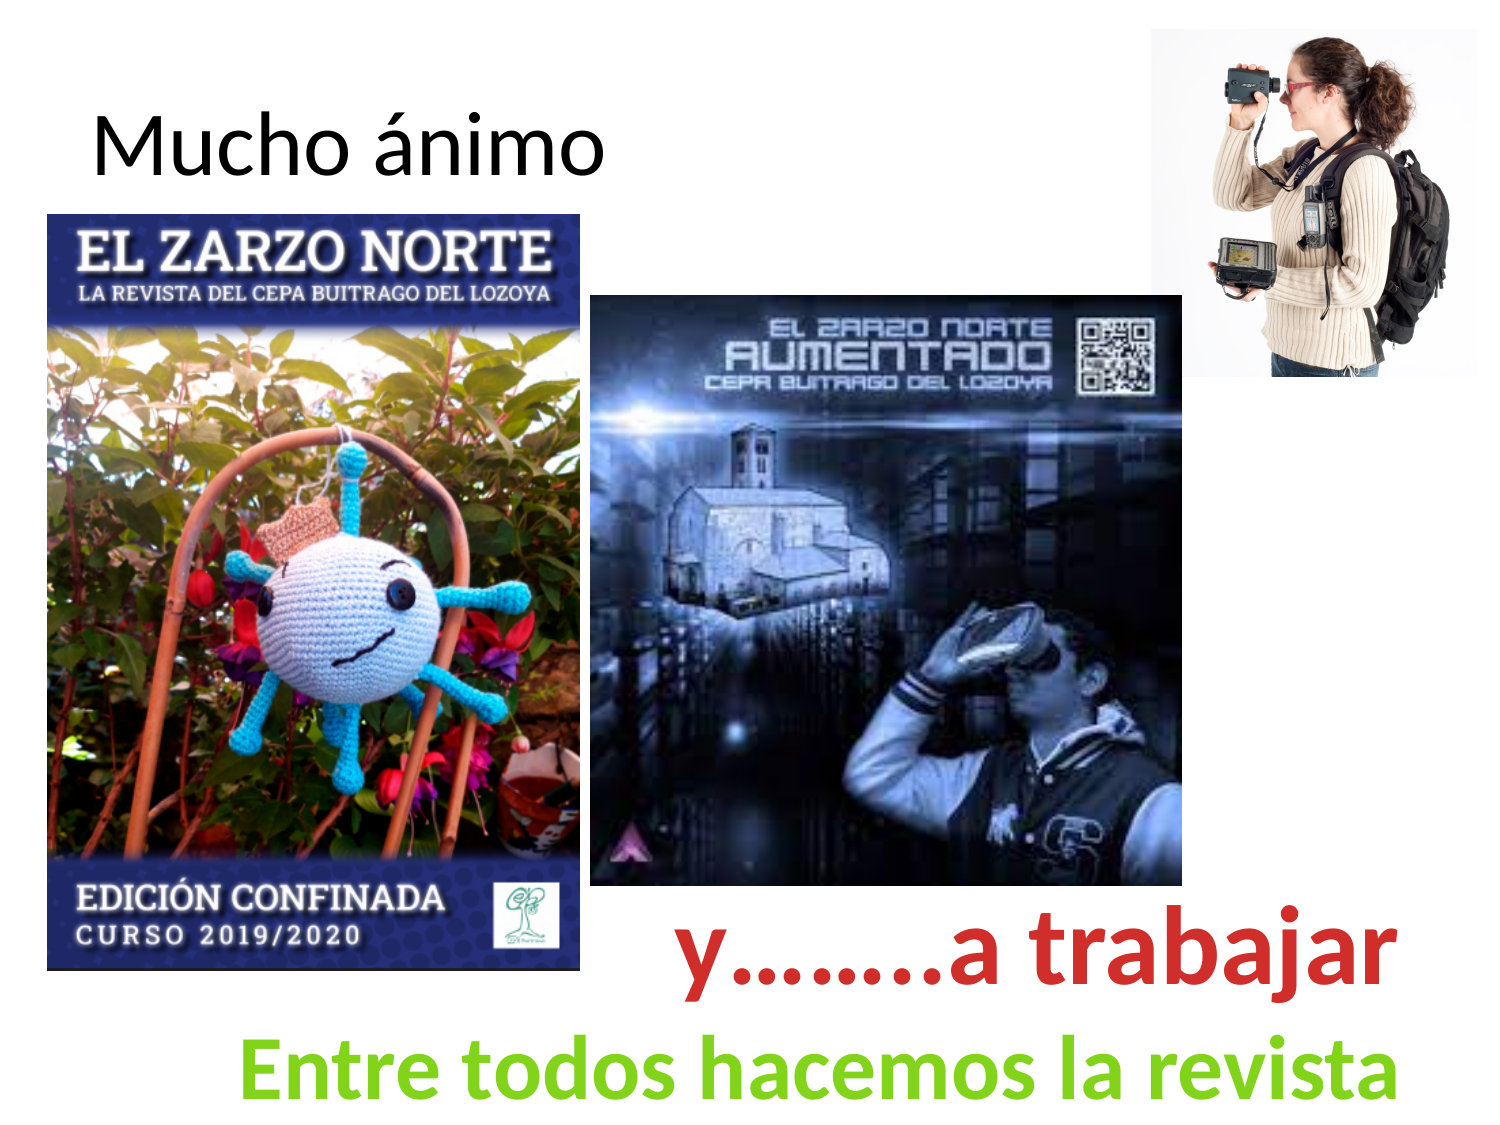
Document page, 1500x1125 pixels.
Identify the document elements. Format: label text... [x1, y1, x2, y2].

picture [590, 29, 1477, 886]
picture [47, 214, 580, 971]
text_box y……..a trabajar Entre todos hacemos la revista [223, 730, 1418, 1125]
title Mucho ánimo [75, 45, 1151, 233]
